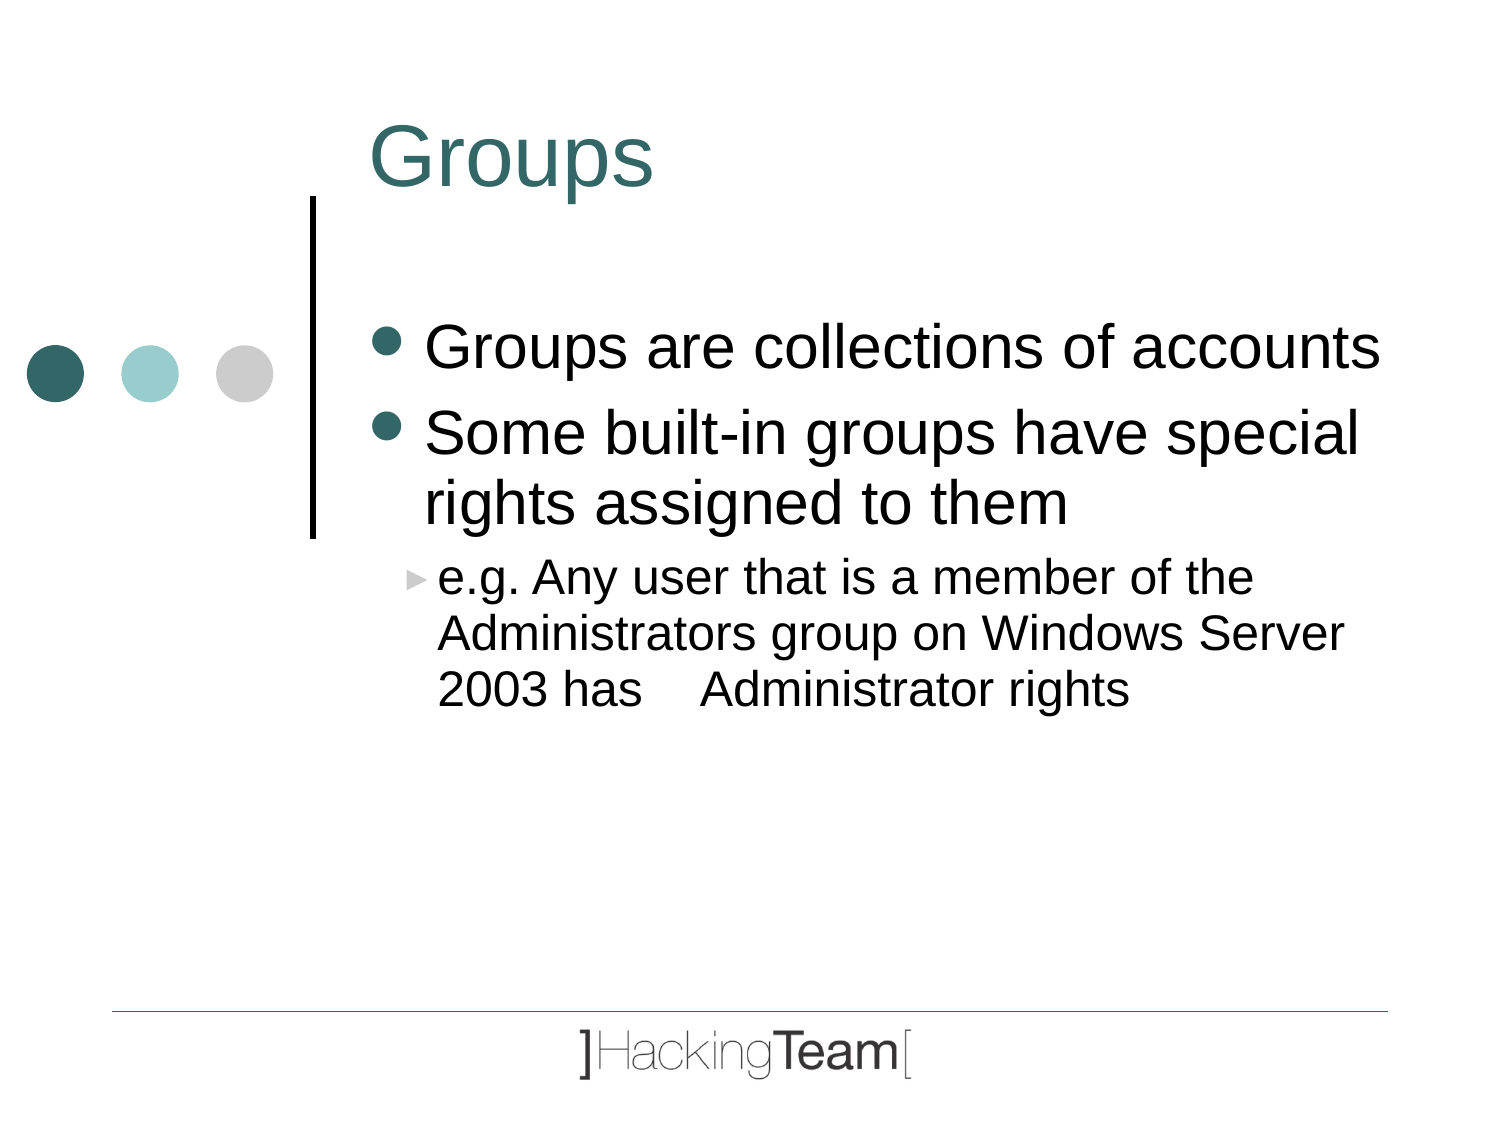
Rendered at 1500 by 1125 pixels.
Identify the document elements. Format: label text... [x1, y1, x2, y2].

picture [574, 1041, 916, 1084]
title Groups [249, 38, 1401, 275]
list Groups are collections of accounts Some built-in groups have special rights assigned to them e.g. Any user that is a member of the Administrators group on Windows Server 2003 has Administrator rights [249, 312, 1401, 1041]
